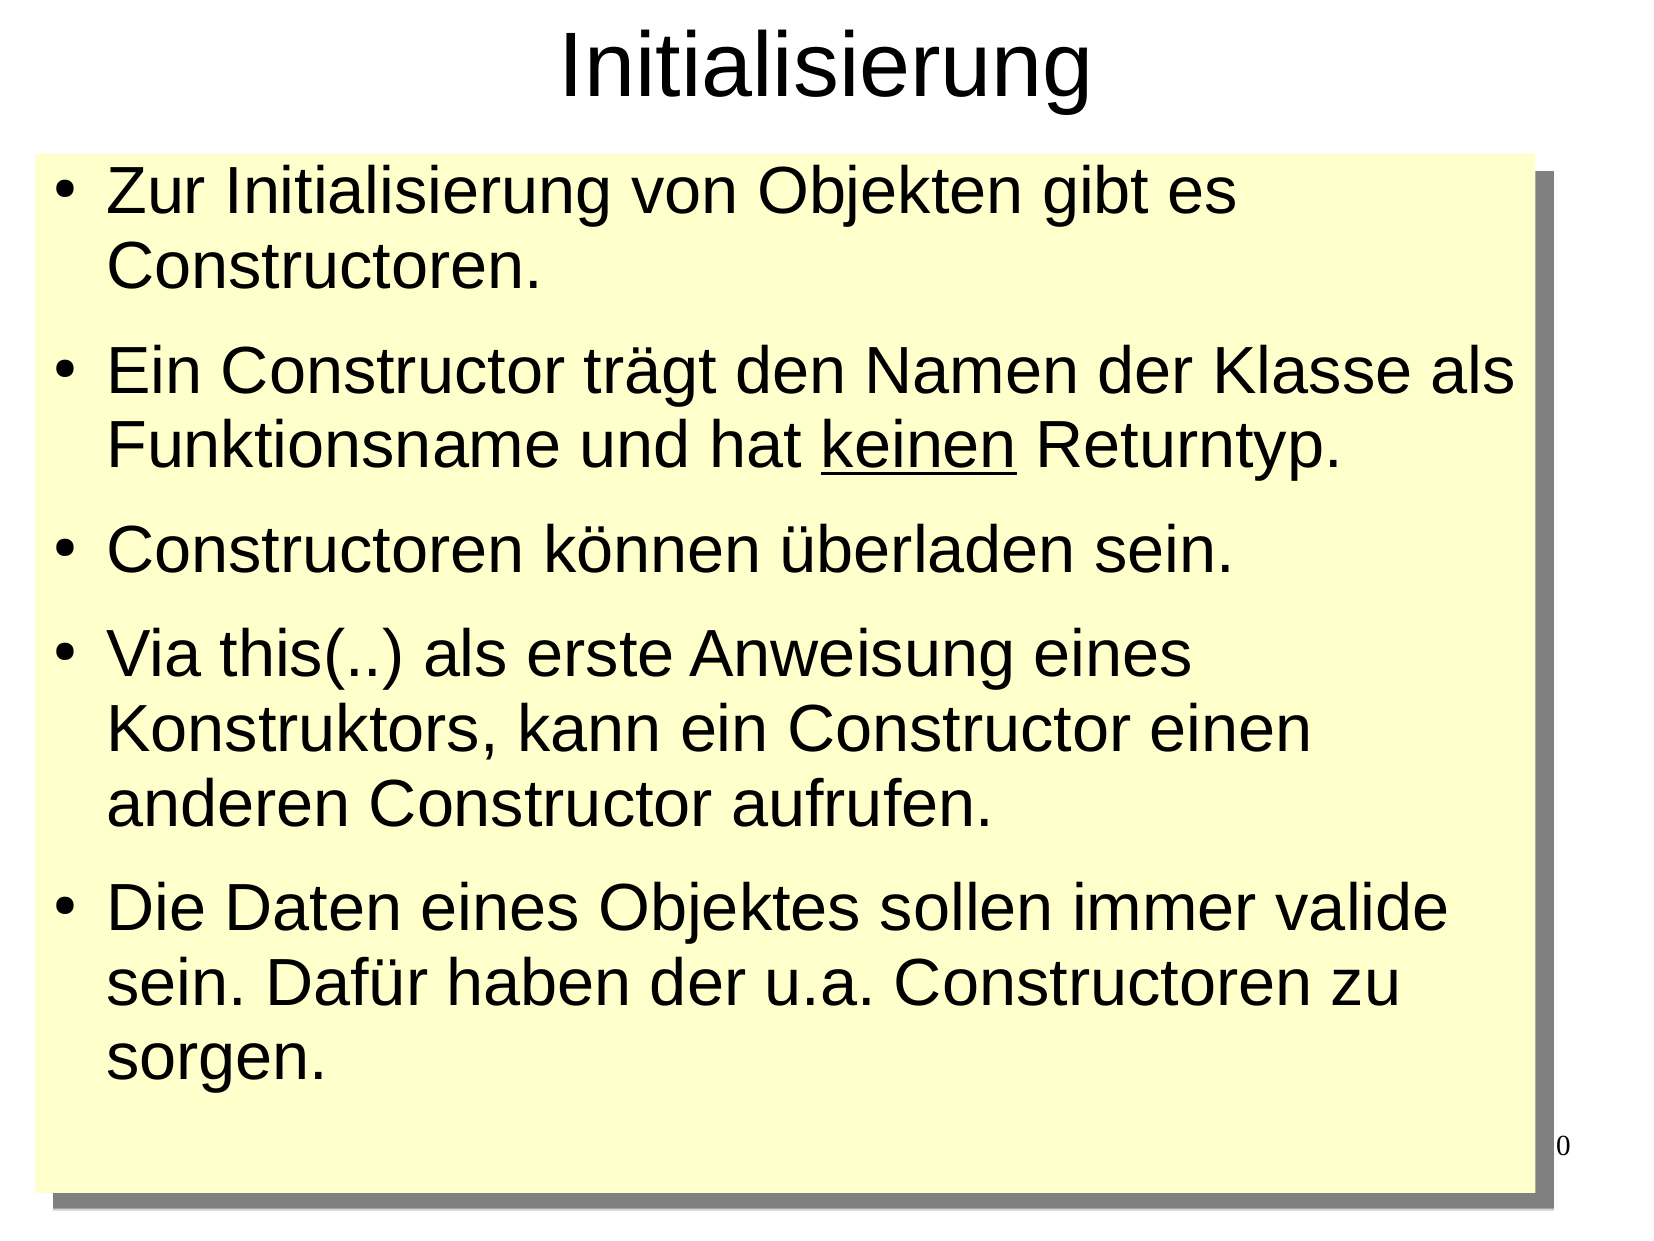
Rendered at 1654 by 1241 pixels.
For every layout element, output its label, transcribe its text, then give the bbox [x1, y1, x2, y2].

title Initialisierung [82, 0, 1571, 168]
list Zur Initialisierung von Objekten gibt es Constructoren. Ein Constructor trägt den Namen der Klasse als Funktionsname und hat keinen Returntyp. Constructoren können überladen sein. Via this(..) als erste Anweisung eines Konstruktors, kann ein Constructor einen anderen Constructor aufrufen. Die Daten eines Objektes sollen immer valide sein. Dafür haben der u.a. Constructoren zu sorgen. [35, 153, 1536, 1193]
